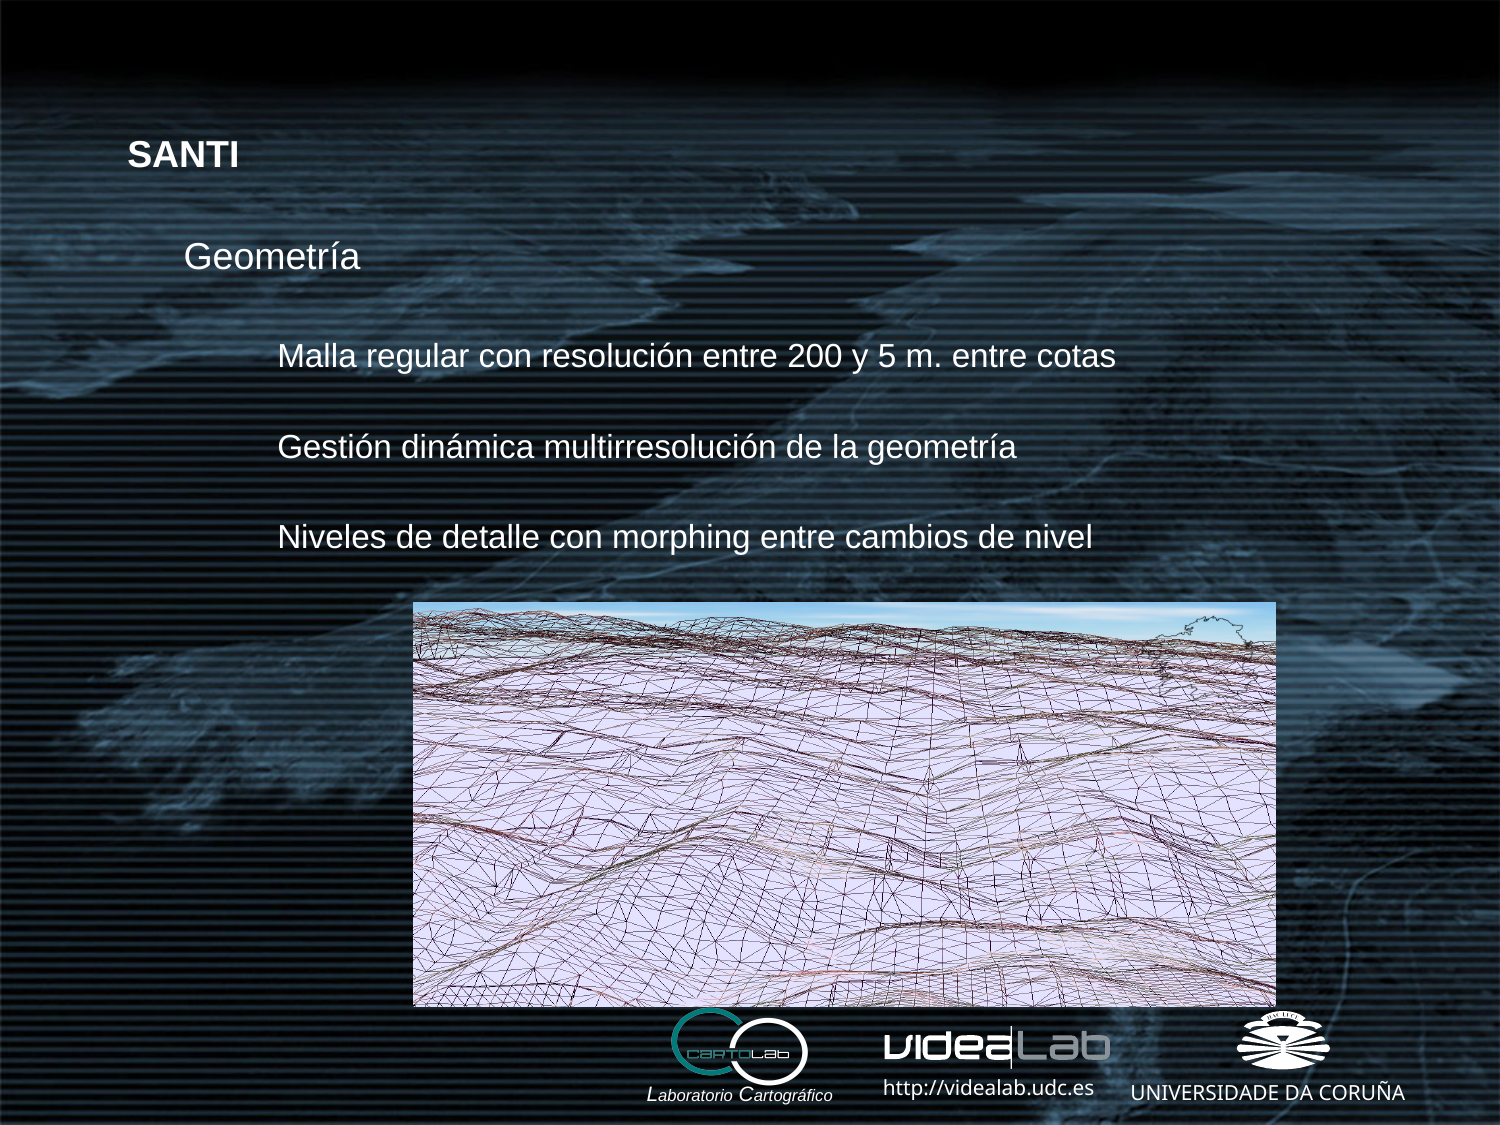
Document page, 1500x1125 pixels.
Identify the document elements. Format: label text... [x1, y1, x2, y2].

list SANTI Geometría Malla regular con resolución entre 200 y 5 m. entre cotas Gestión dinámica multirresolución de la geometría Niveles de detalle con morphing entre cambios de nivel [112, 125, 1388, 965]
picture [0, 0, 1500, 1125]
